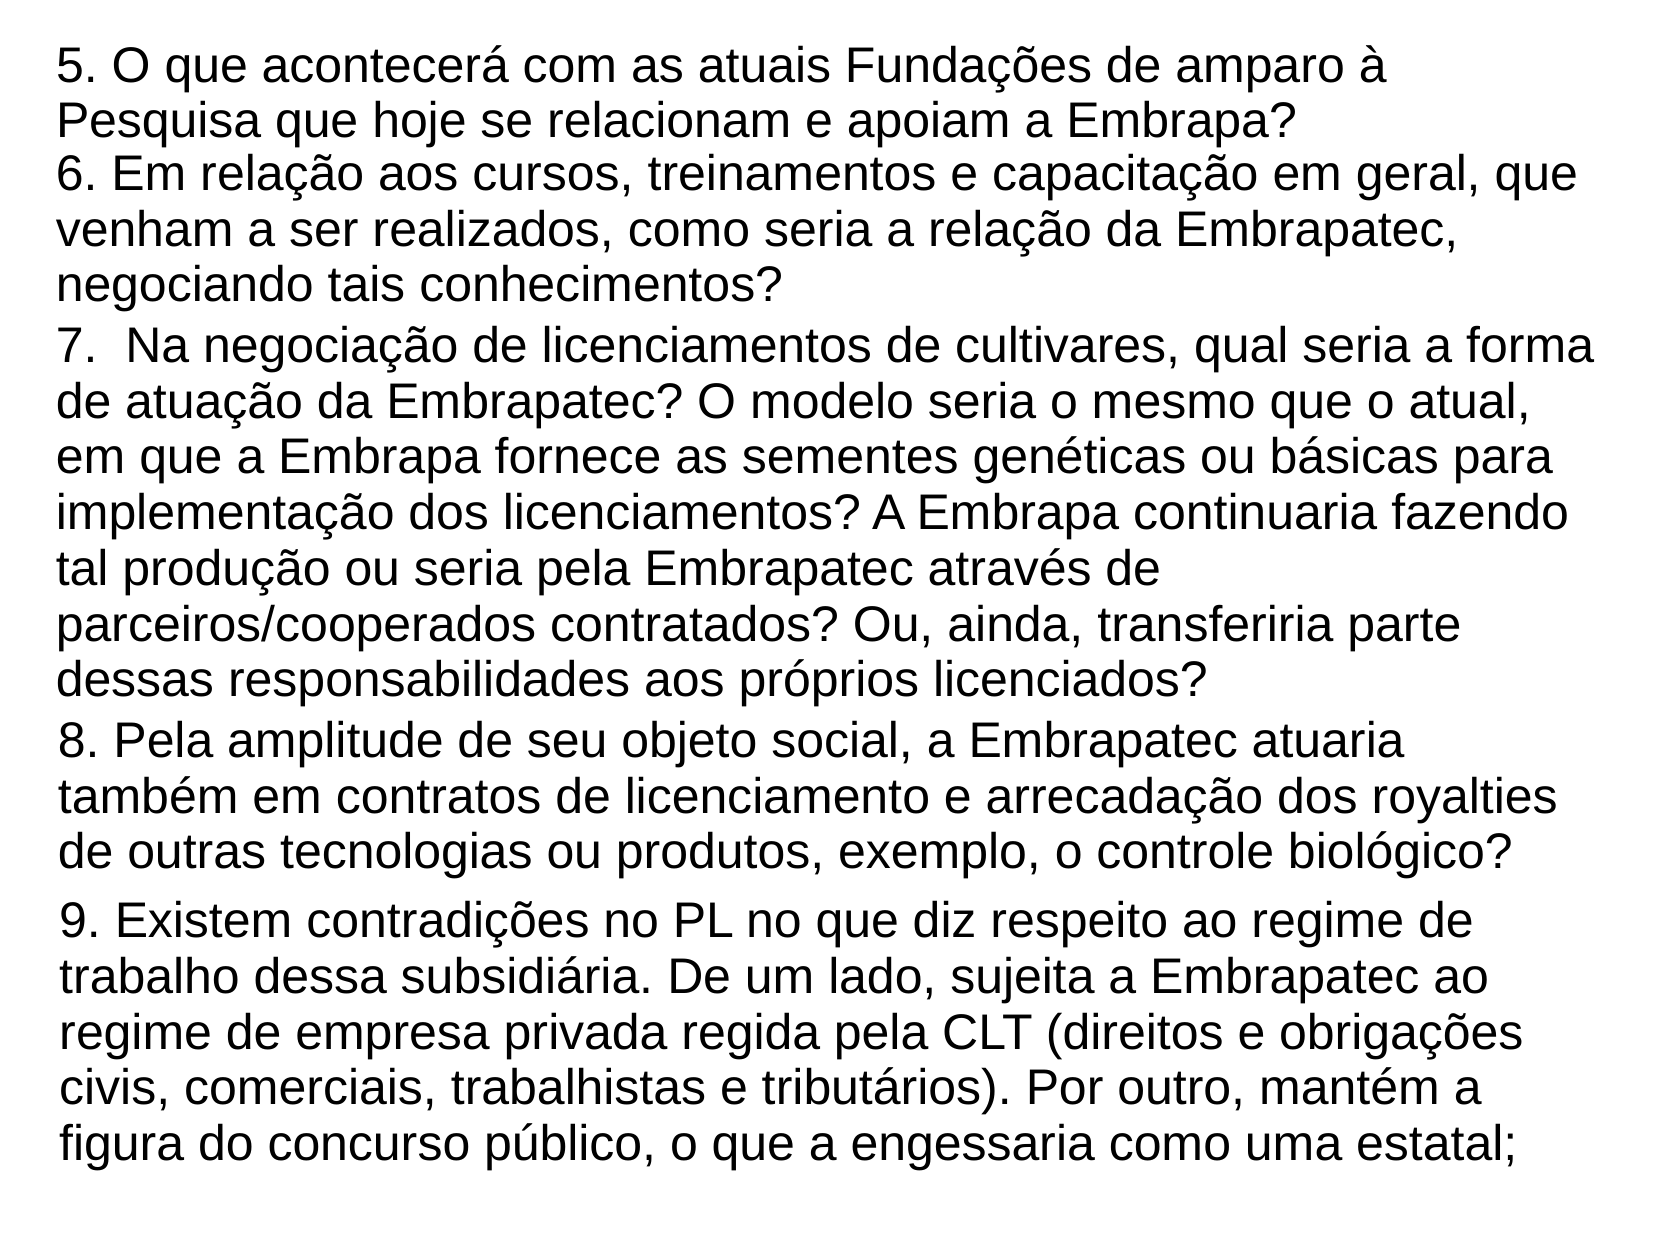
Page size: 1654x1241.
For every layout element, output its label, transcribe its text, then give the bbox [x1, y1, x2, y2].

text_box 5. O que acontecerá com as atuais Fundações de amparo à Pesquisa que hoje se relacionam e apoiam a Embrapa? [41, 29, 1601, 156]
text_box 6. Em relação aos cursos, treinamentos e capacitação em geral, que venham a ser realizados, como seria a relação da Embrapatec, negociando tais conhecimentos? [41, 137, 1595, 320]
text_box 8. Pela amplitude de seu objeto social, a Embrapatec atuaria também em contratos de licenciamento e arrecadação dos royalties de outras tecnologias ou produtos, exemplo, o controle biológico? [43, 715, 1607, 887]
text_box 7. Na negociação de licenciamentos de cultivares, qual seria a forma de atuação da Embrapatec? O modelo seria o mesmo que o atual, em que a Embrapa fornece as sementes genéticas ou básicas para implementação dos licenciamentos? A Embrapa continuaria fazendo tal produção ou seria pela Embrapatec através de parceiros/cooperados contratados? Ou, ainda, transferiria parte dessas responsabilidades aos próprios licenciados? [40, 309, 1625, 715]
text_box 9. Existem contradições no PL no que diz respeito ao regime de trabalho dessa subsidiária. De um lado, sujeita a Embrapatec ao regime de empresa privada regida pela CLT (direitos e obrigações civis, comerciais, trabalhistas e tributários). Por outro, mantém a figura do concurso público, o que a engessaria como uma estatal; [44, 885, 1619, 1179]
